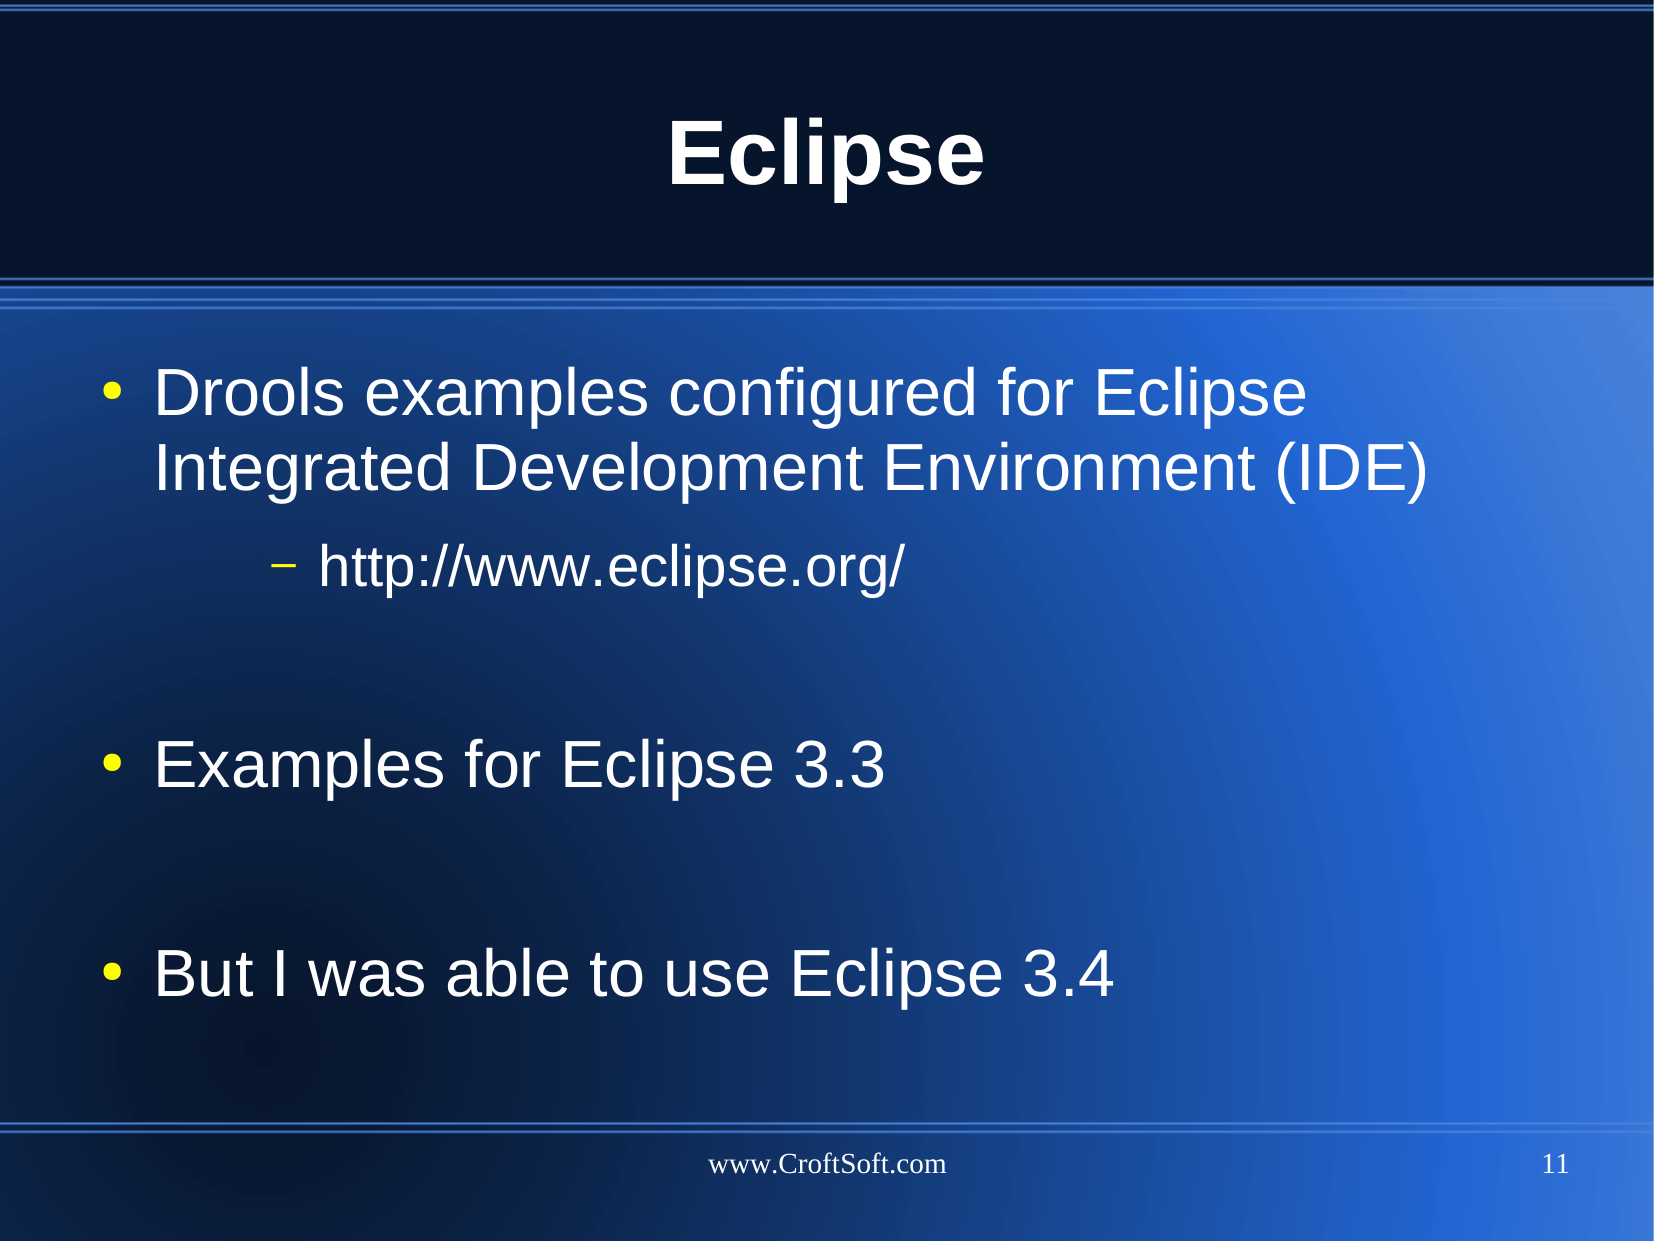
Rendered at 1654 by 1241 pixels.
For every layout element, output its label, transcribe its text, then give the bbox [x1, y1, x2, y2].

picture [0, 0, 1654, 1241]
title Eclipse [82, 49, 1571, 257]
list Drools examples configured for Eclipse Integrated Development Environment (IDE) http://www.eclipse.org/ Examples for Eclipse 3.3 But I was able to use Eclipse 3.4 [82, 355, 1571, 1058]
